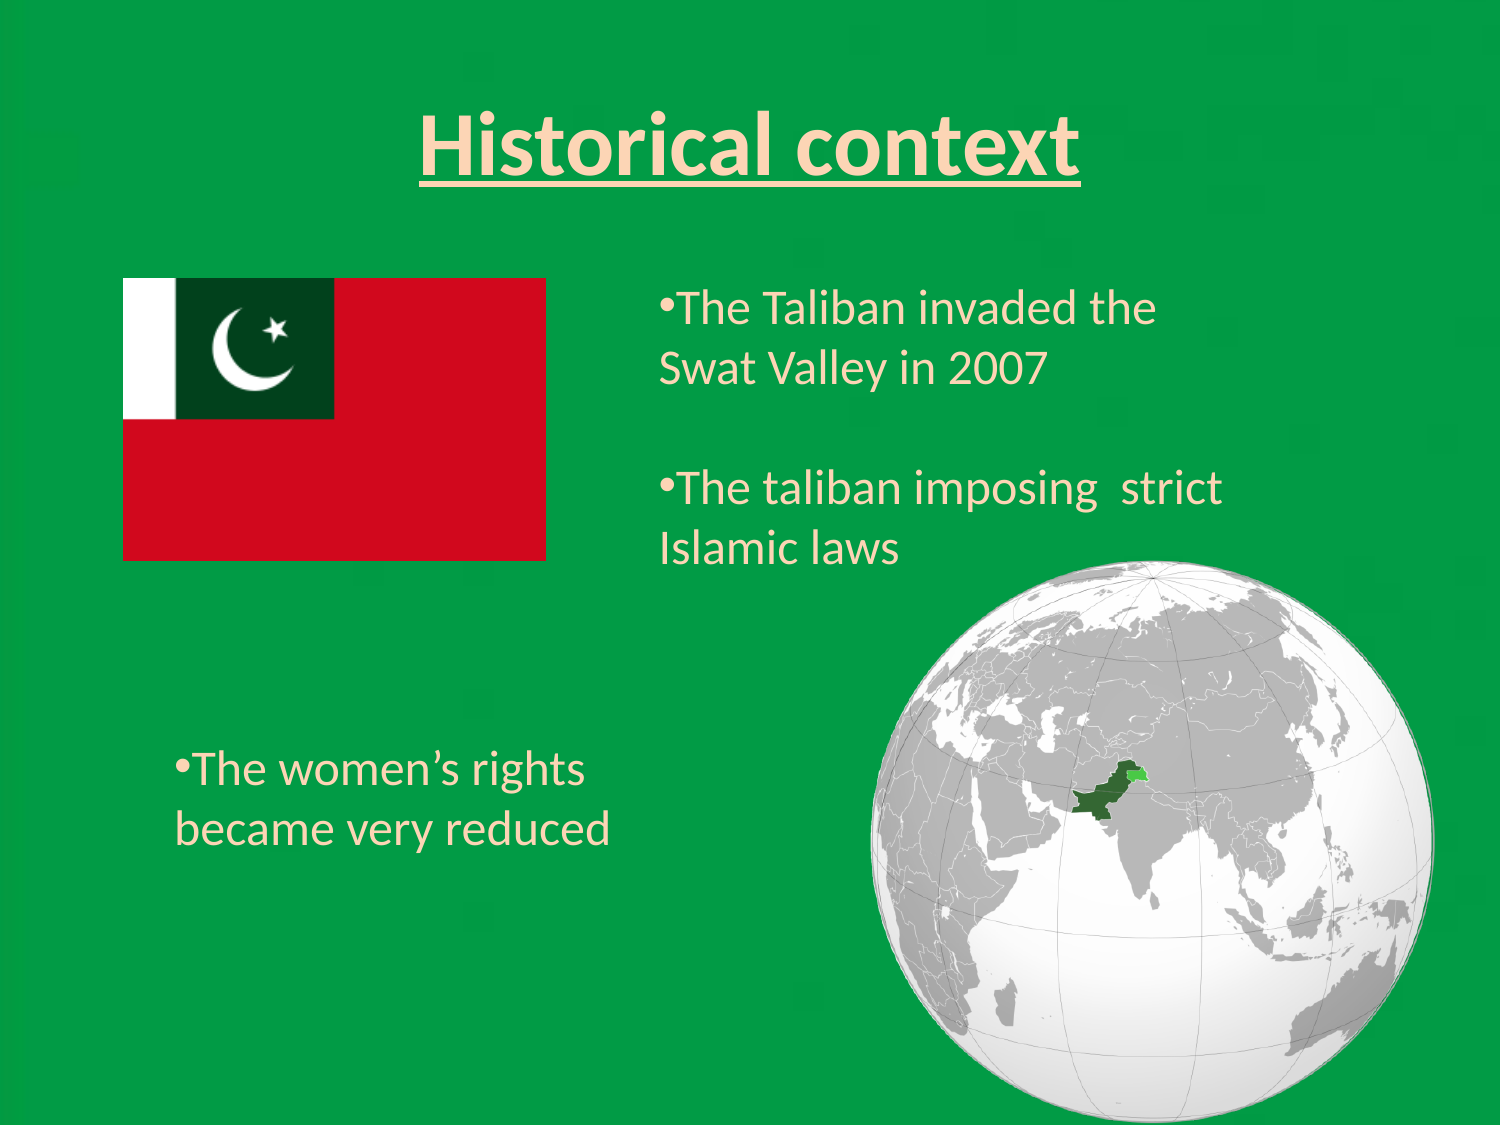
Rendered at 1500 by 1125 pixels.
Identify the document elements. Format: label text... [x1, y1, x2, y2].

title Historical context [75, 45, 1425, 233]
text_box The women’s rights became very reduced [159, 727, 691, 863]
text_box The Taliban invaded the Swat Valley in 2007 The taliban imposing strict Islamic laws [643, 267, 1258, 582]
picture [0, 0, 1500, 1125]
